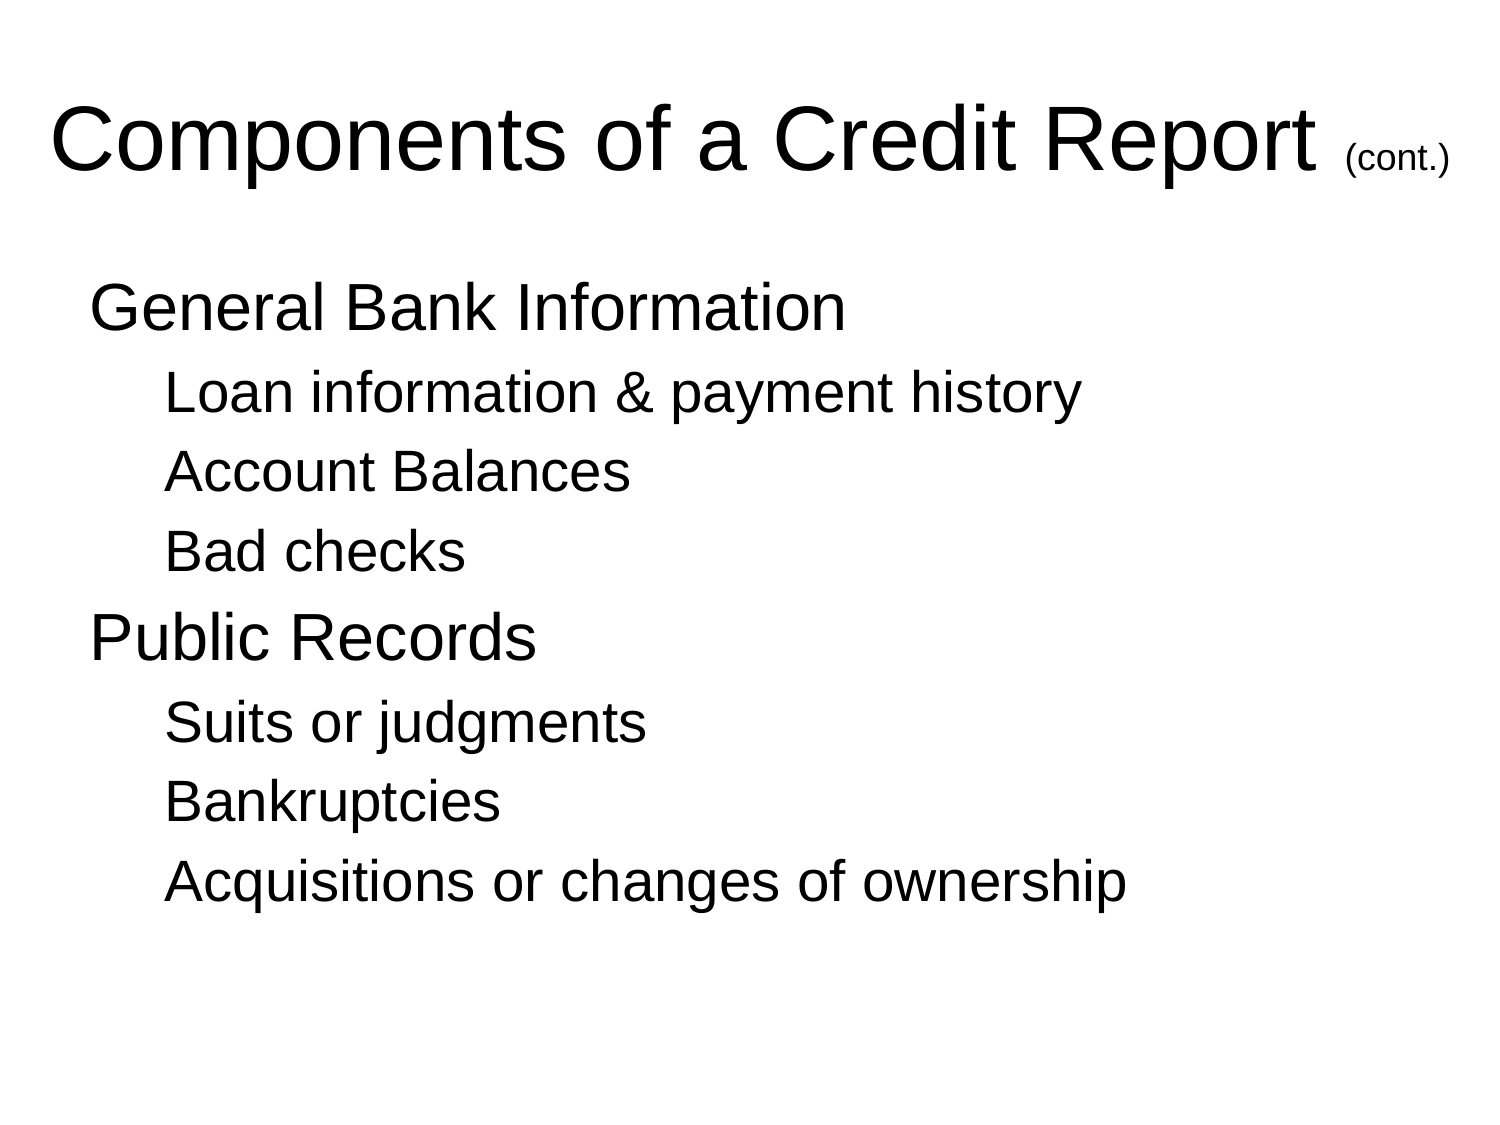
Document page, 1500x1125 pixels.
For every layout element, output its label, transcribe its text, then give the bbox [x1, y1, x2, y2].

title Components of a Credit Report (cont.) [0, 45, 1500, 233]
list General Bank Information Loan information & payment history Account Balances Bad checks Public Records Suits or judgments Bankruptcies Acquisitions or changes of ownership [75, 262, 1426, 1125]
